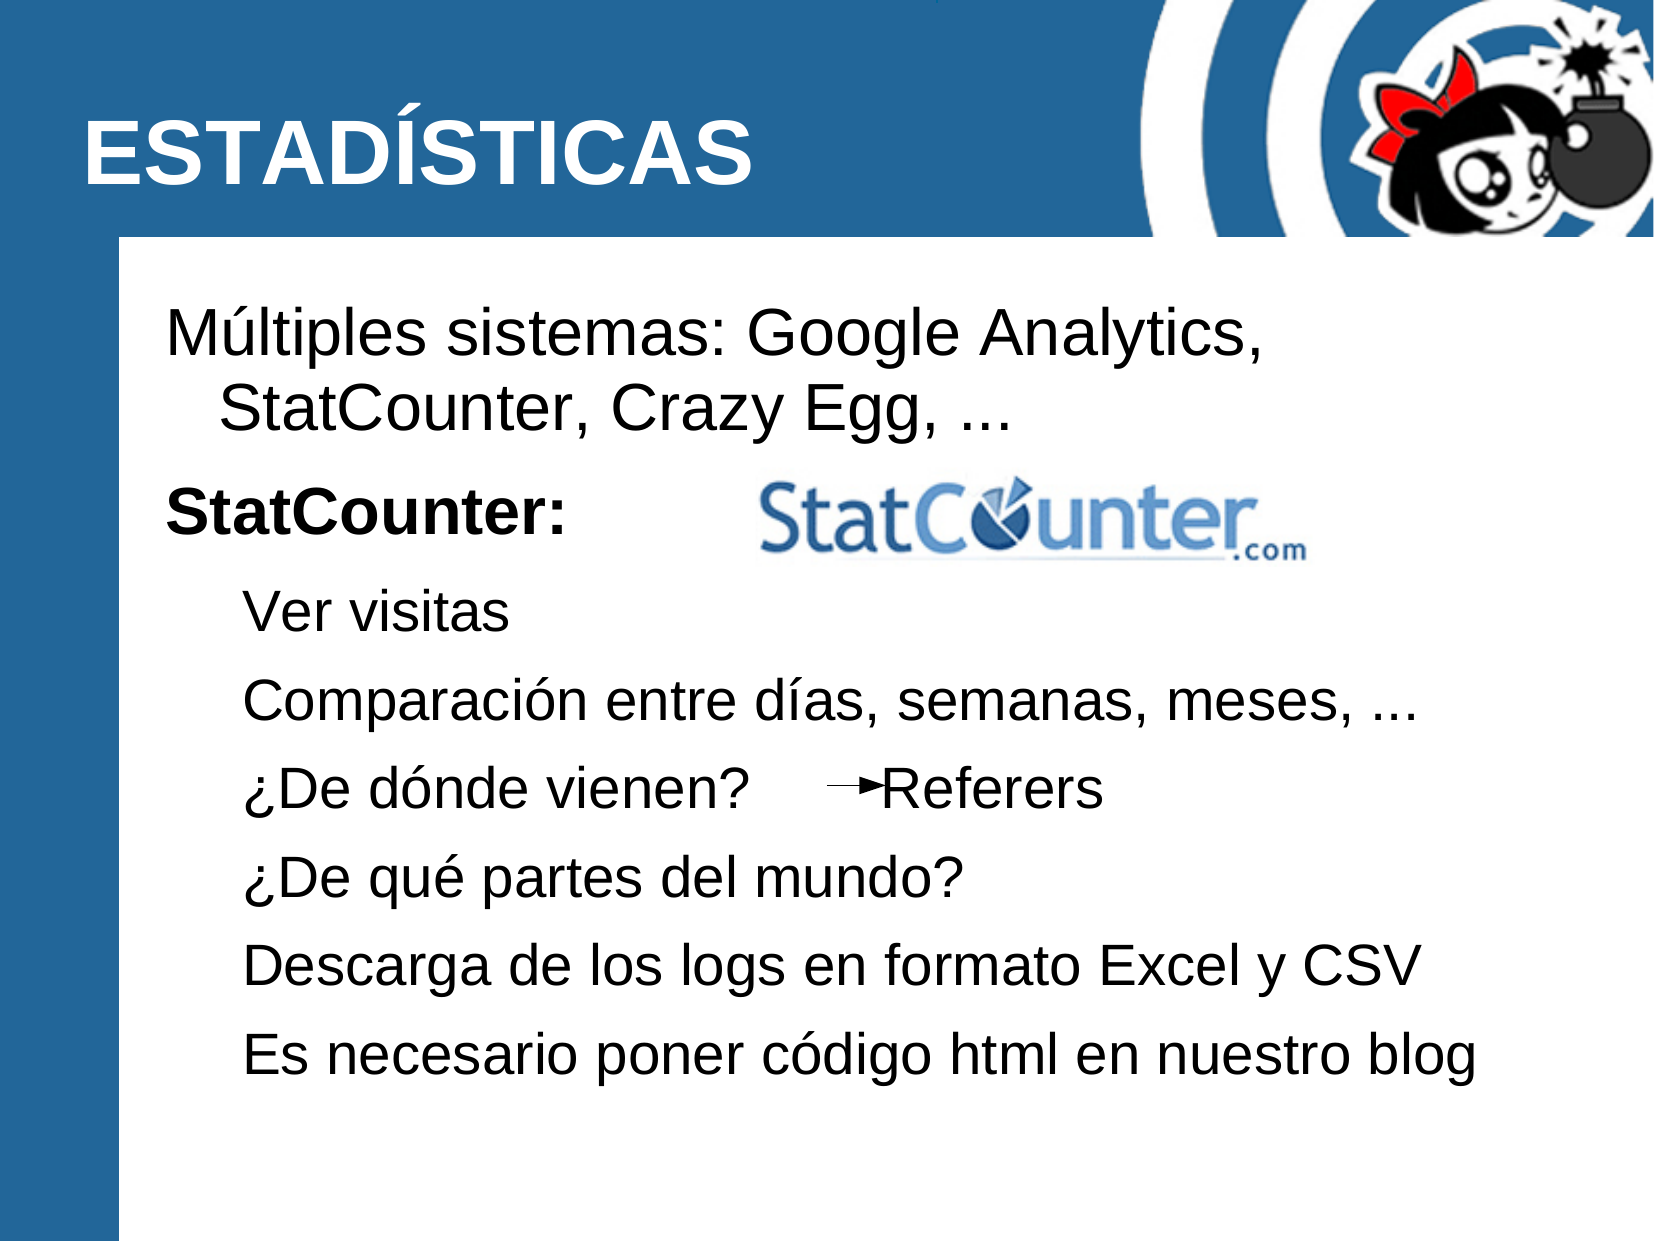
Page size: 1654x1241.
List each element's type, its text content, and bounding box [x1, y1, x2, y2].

picture [0, 0, 1654, 1241]
chart [755, 460, 1317, 567]
title ESTADÍSTICAS [82, 49, 1571, 257]
list Múltiples sistemas: Google Analytics, StatCounter, Crazy Egg, ... StatCounter: Ver visitas Comparación entre días, semanas, meses, ... ¿De dónde vienen? Referers ¿De qué partes del mundo? Descarga de los logs en formato Excel y CSV Es necesario poner código html en nuestro blog [147, 295, 1636, 1099]
